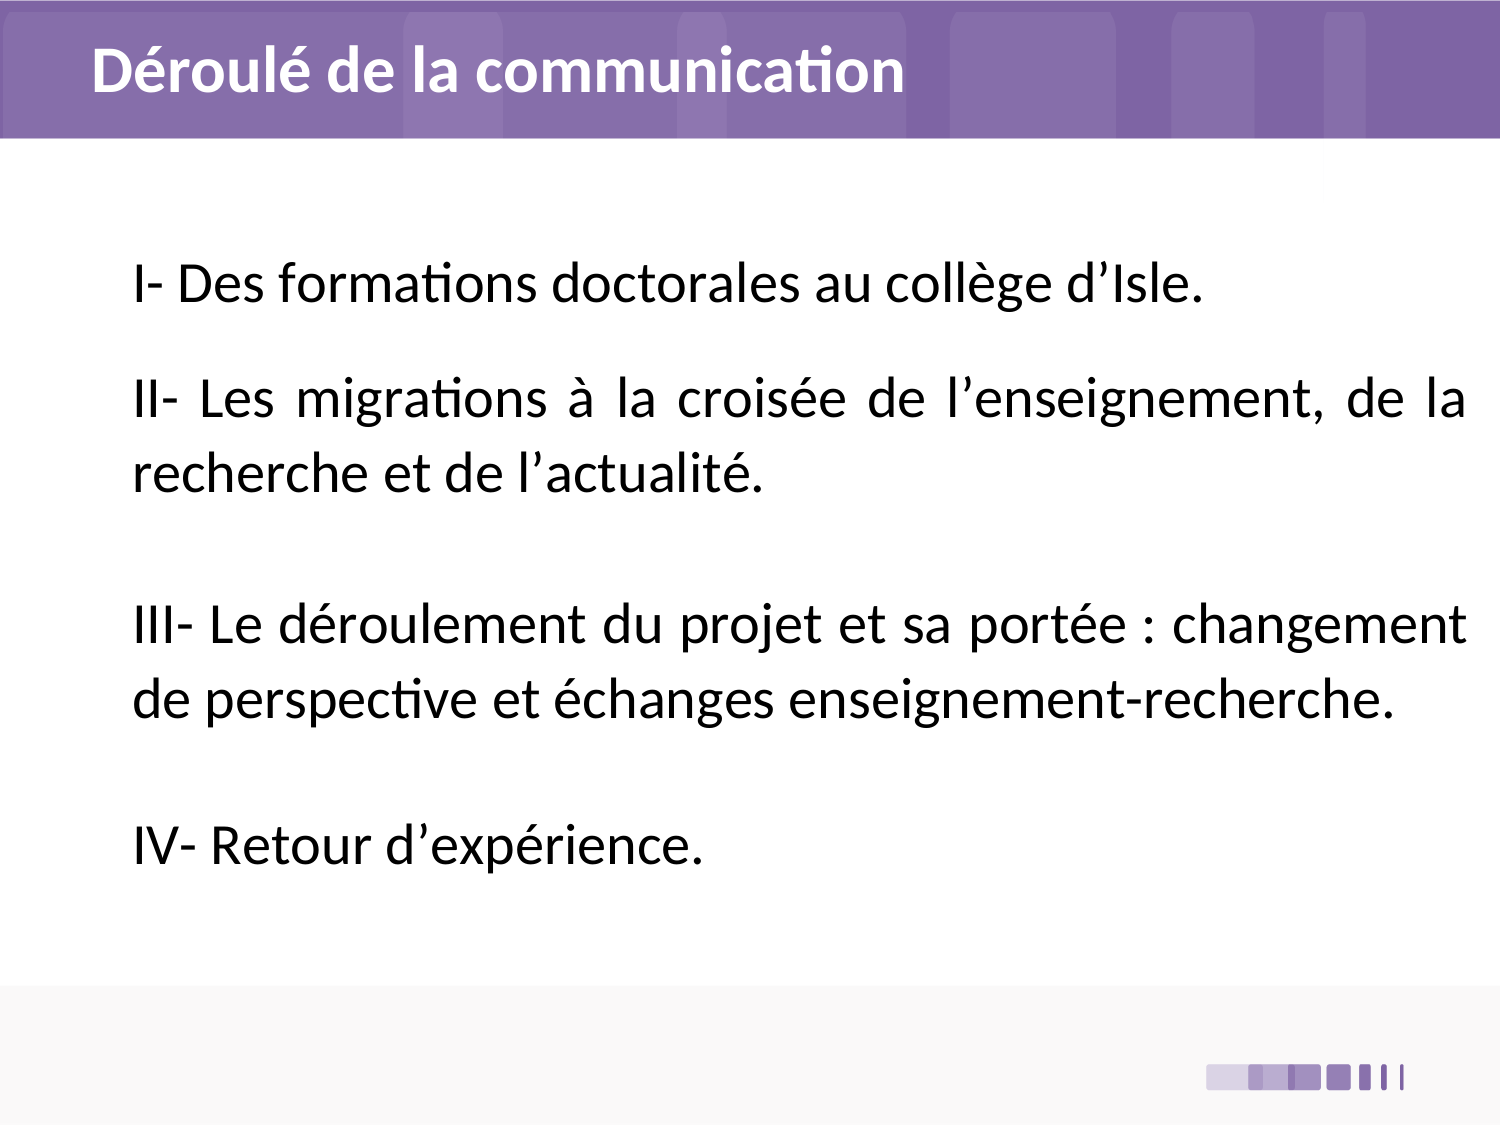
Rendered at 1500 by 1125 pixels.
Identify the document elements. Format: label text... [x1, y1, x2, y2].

picture [0, 0, 1500, 1125]
title Déroulé de la communication [76, 0, 1427, 152]
text_box I- Des formations doctorales au collège d’Isle. II- Les migrations à la croisée de l’enseignement, de la recherche et de l’actualité. III- Le déroulement du projet et sa portée : changement de perspective et échanges enseignement-recherche. IV- Retour d’expérience. [23, 152, 1484, 1106]
